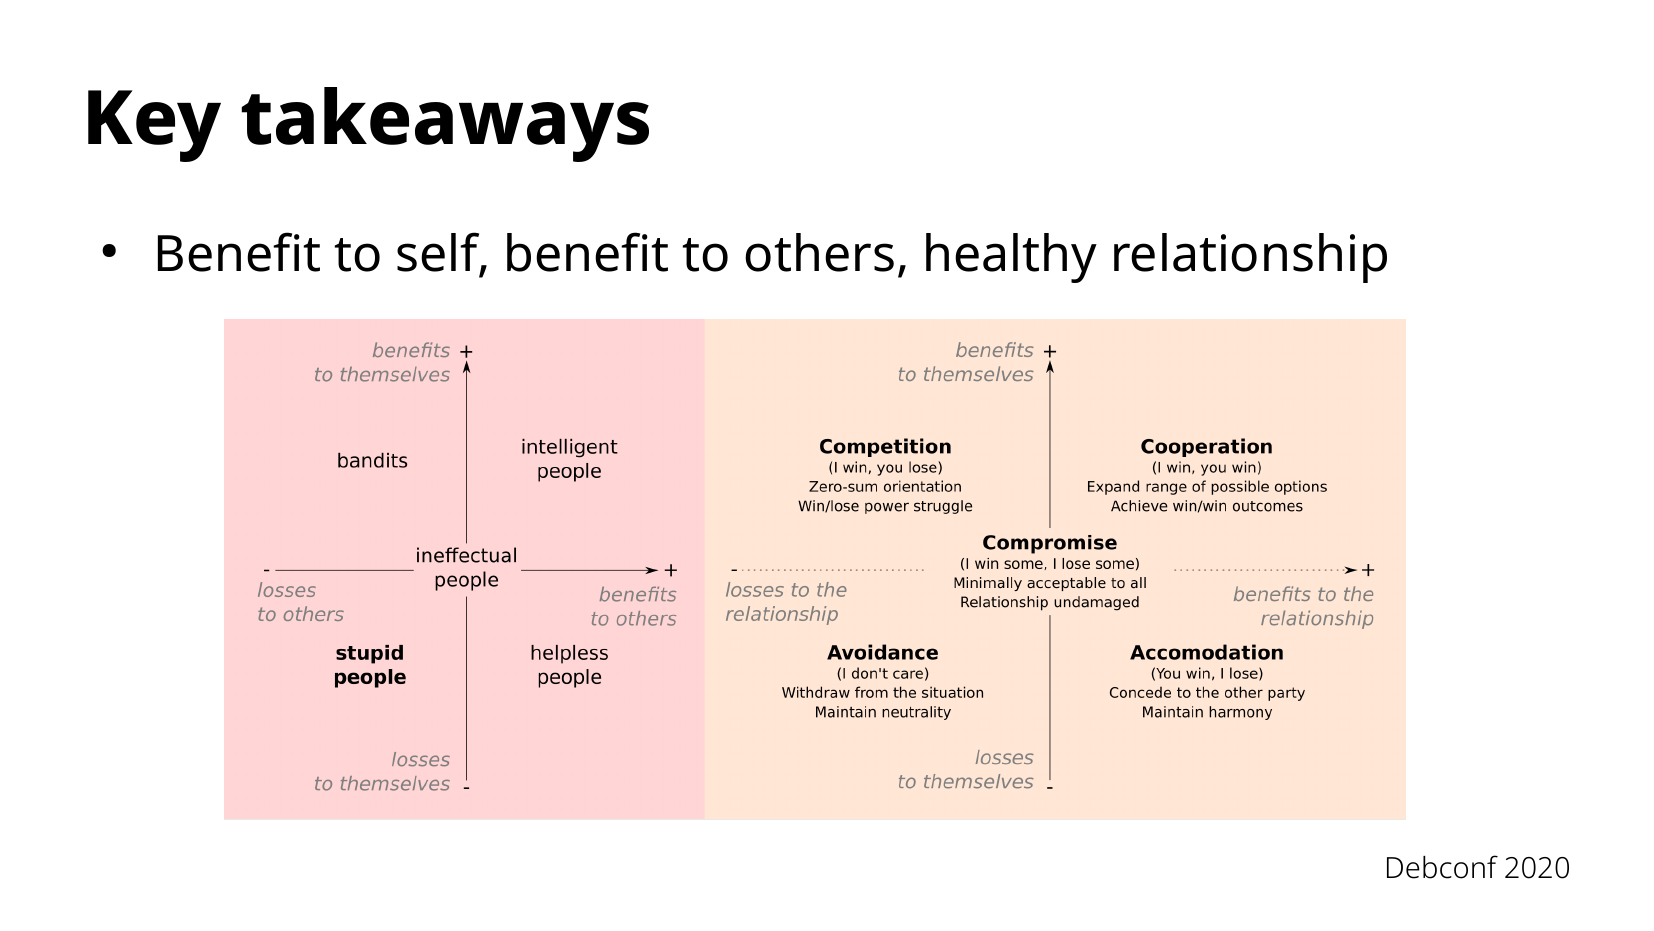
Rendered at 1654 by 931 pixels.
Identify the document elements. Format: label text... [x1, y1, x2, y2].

title Key takeaways [82, 37, 1571, 193]
list Benefit to self, benefit to others, healthy relationship [82, 217, 1571, 758]
picture [224, 758, 1406, 821]
